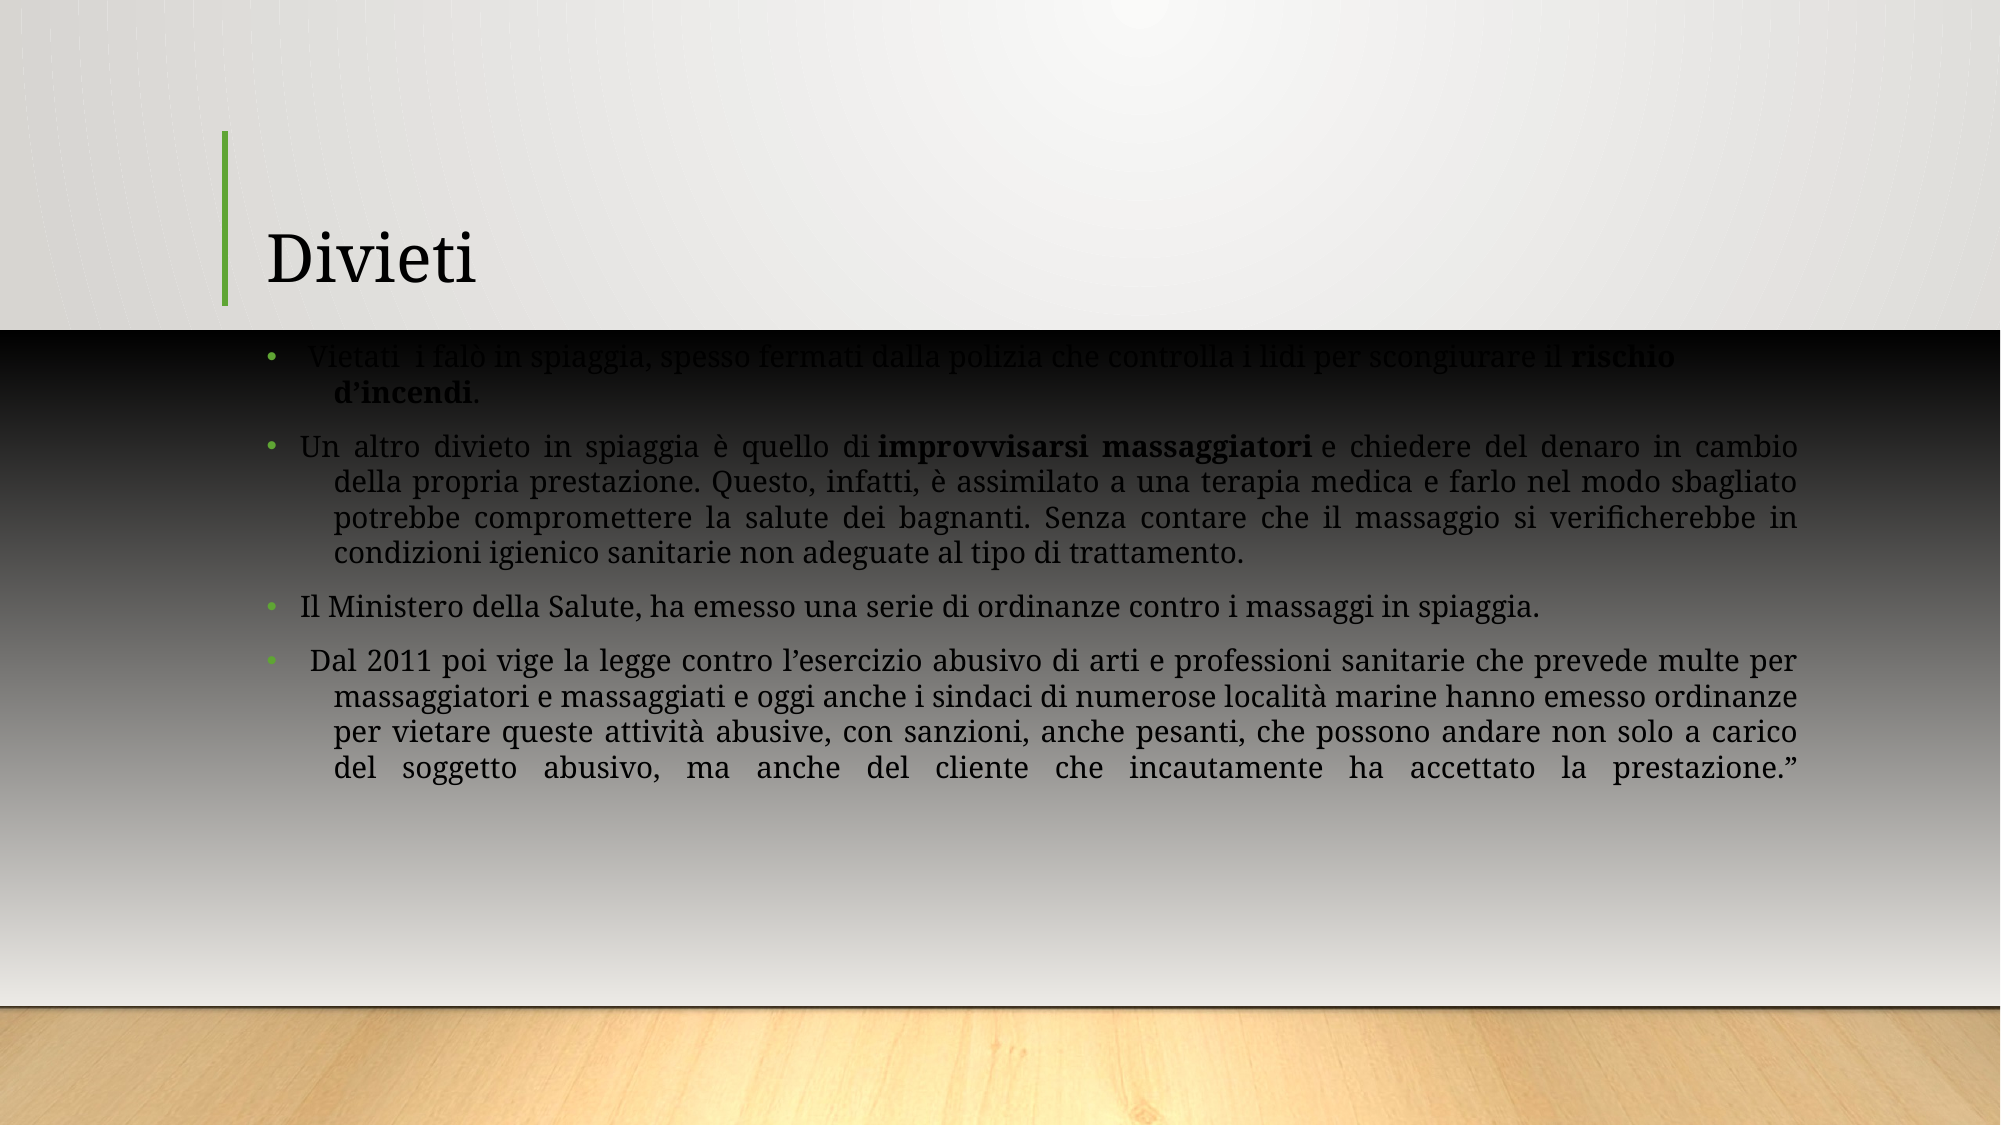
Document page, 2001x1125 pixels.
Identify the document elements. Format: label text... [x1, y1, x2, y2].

title Divieti [251, 131, 1814, 305]
list Vietati i falò in spiaggia, spesso fermati dalla polizia che controlla i lidi per scongiurare il rischio d’incendi. Un altro divieto in spiaggia è quello di improvvisarsi massaggiatori e chiedere del denaro in cambio della propria prestazione. Questo, infatti, è assimilato a una terapia medica e farlo nel modo sbagliato potrebbe compromettere la salute dei bagnanti. Senza contare che il massaggio si verificherebbe in condizioni igienico sanitarie non adeguate al tipo di trattamento. Il Ministero della Salute, ha emesso una serie di ordinanze contro i massaggi in spiaggia. Dal 2011 poi vige la legge contro l’esercizio abusivo di arti e professioni sanitarie che prevede multe per massaggiatori e massaggiati e oggi anche i sindaci di numerose località marine hanno emesso ordinanze per vietare queste attività abusive, con sanzioni, anche pesanti, che possono andare non solo a carico del soggetto abusivo, ma anche del cliente che incautamente ha accettato la prestazione.” [251, 330, 1814, 897]
